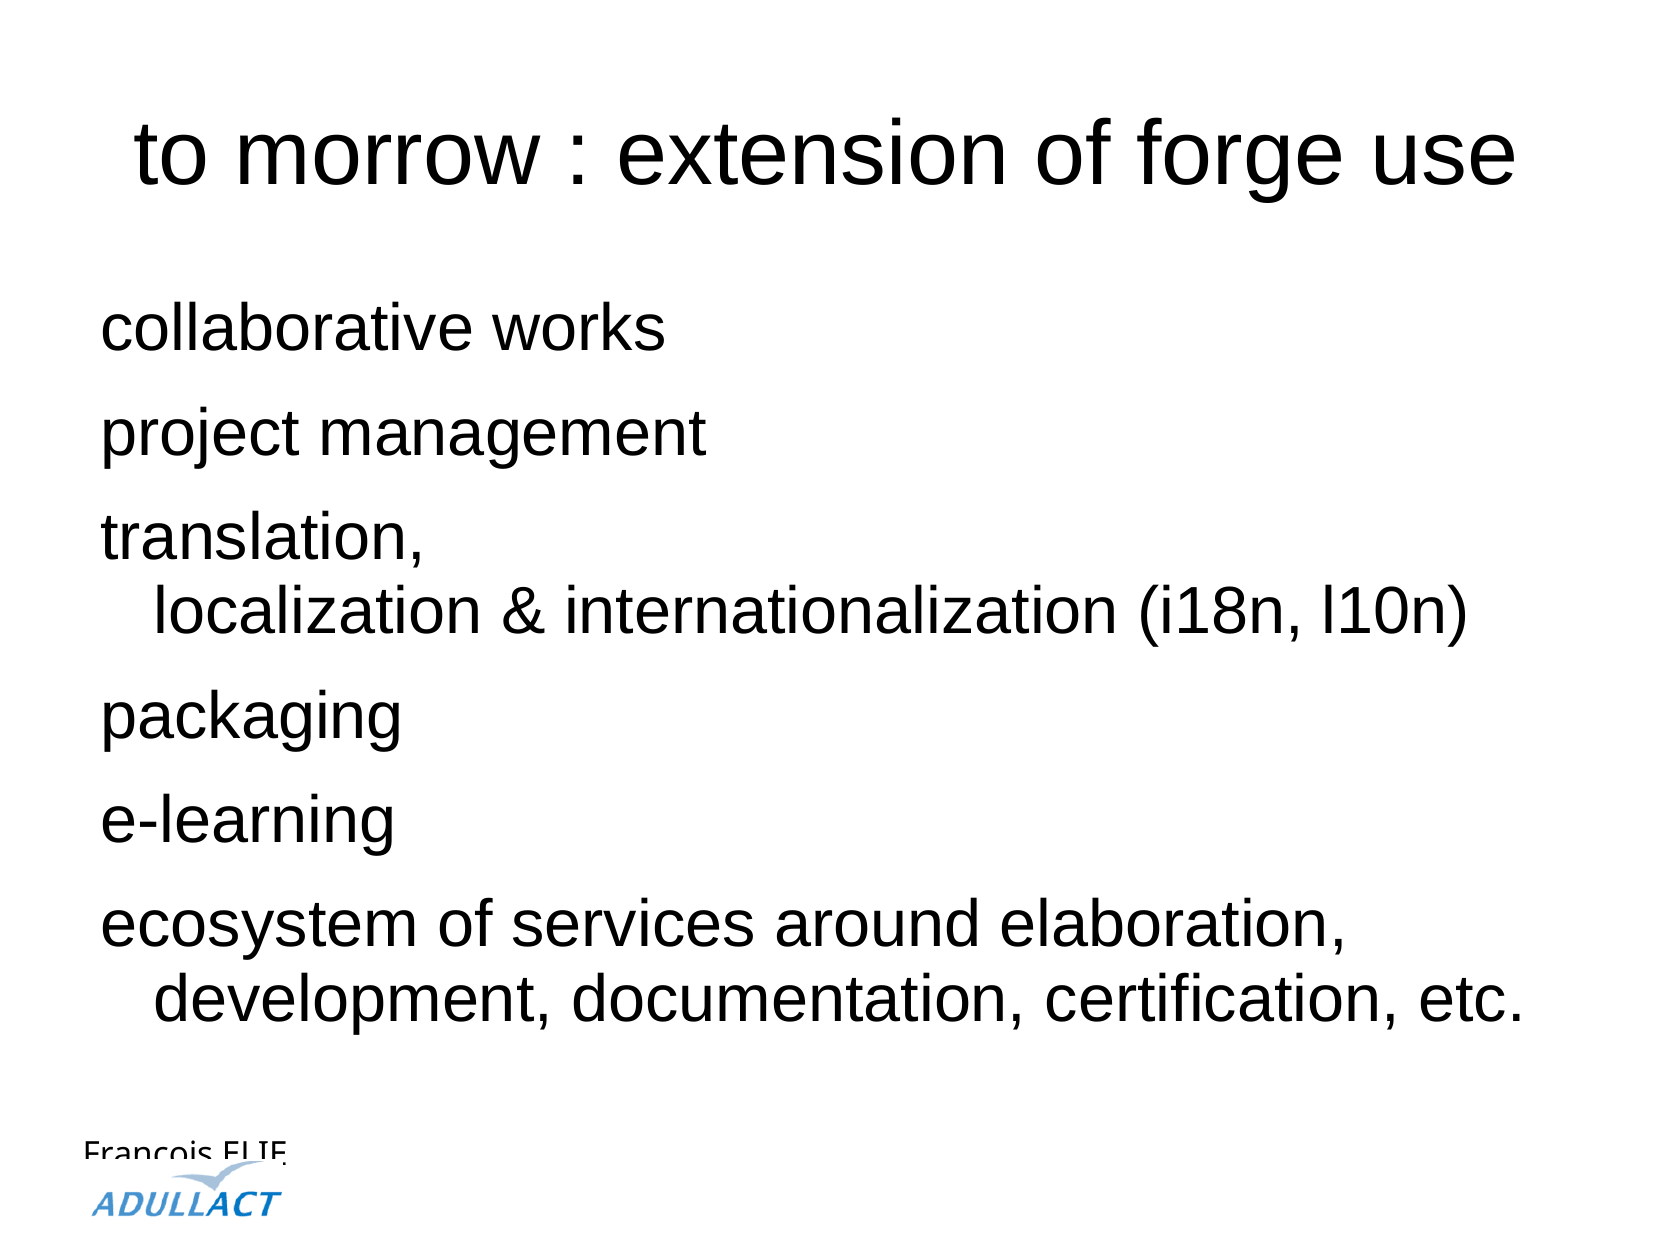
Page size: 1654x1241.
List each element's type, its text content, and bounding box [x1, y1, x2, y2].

list collaborative works project management translation, localization & internationalization (i18n, l10n) packaging e-learning ecosystem of services around elaboration, development, documentation, certification, etc. [82, 290, 1571, 1109]
picture [82, 1159, 283, 1221]
title to morrow : extension of forge use [82, 49, 1571, 257]
